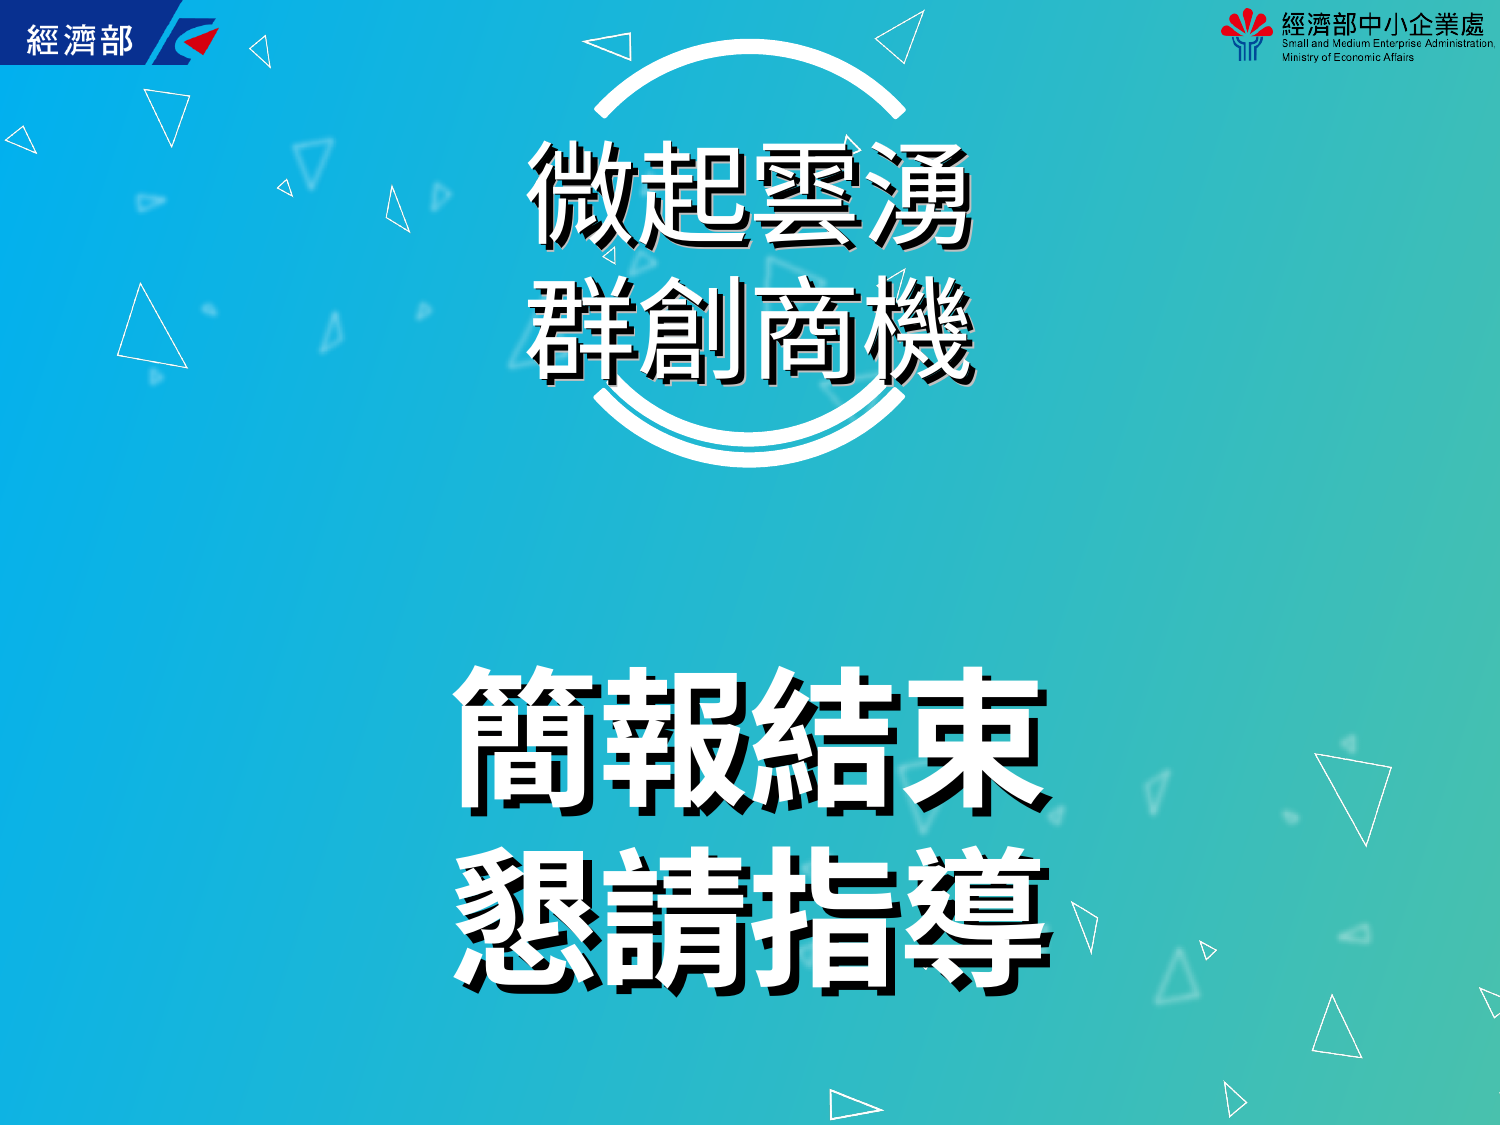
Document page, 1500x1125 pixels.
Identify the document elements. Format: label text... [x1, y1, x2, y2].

title 簡報結束 懇請指導 [157, 637, 1340, 784]
